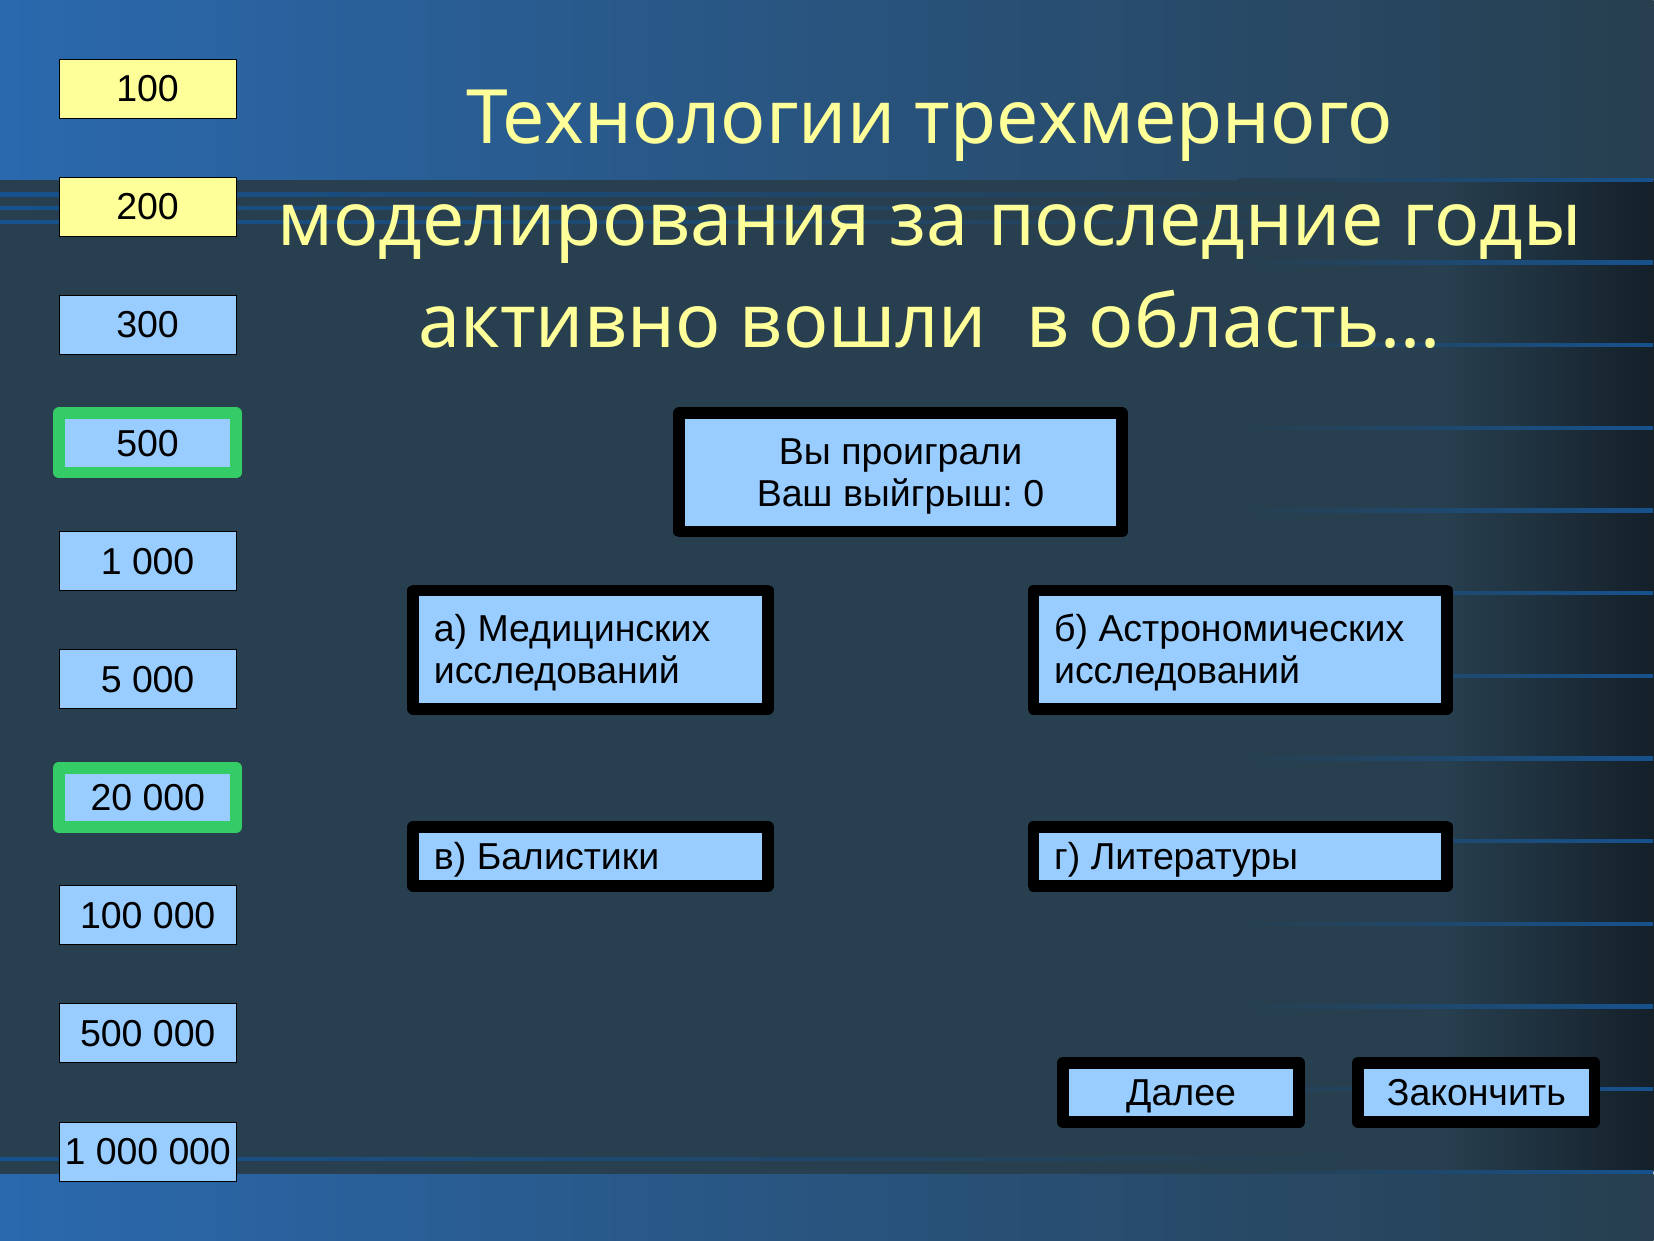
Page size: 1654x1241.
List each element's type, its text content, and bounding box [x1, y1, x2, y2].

text_box 500 000 [59, 1003, 237, 1063]
text_box Технологии трехмерного моделирования за последние годы активно вошли в область... [236, 55, 1625, 384]
text_box в) Балистики [413, 826, 768, 886]
text_box 100 000 [59, 885, 237, 945]
text_box 300 [59, 295, 237, 355]
text_box 200 [59, 177, 237, 237]
text_box 20 000 [59, 767, 237, 827]
text_box Закончить [1358, 1062, 1595, 1123]
text_box б) Астрономических исследований [1033, 590, 1447, 709]
text_box 1 000 [59, 531, 237, 591]
text_box Далее [1062, 1062, 1300, 1123]
text_box 100 [59, 59, 237, 119]
text_box Вы проиграли Ваш выйгрыш: 0 [679, 413, 1123, 532]
text_box 5 000 [59, 649, 237, 709]
text_box 1 000 000 [59, 1122, 237, 1182]
text_box 500 [59, 413, 237, 473]
text_box г) Литературы [1033, 826, 1447, 886]
text_box а) Медицинских исследований [413, 590, 768, 709]
